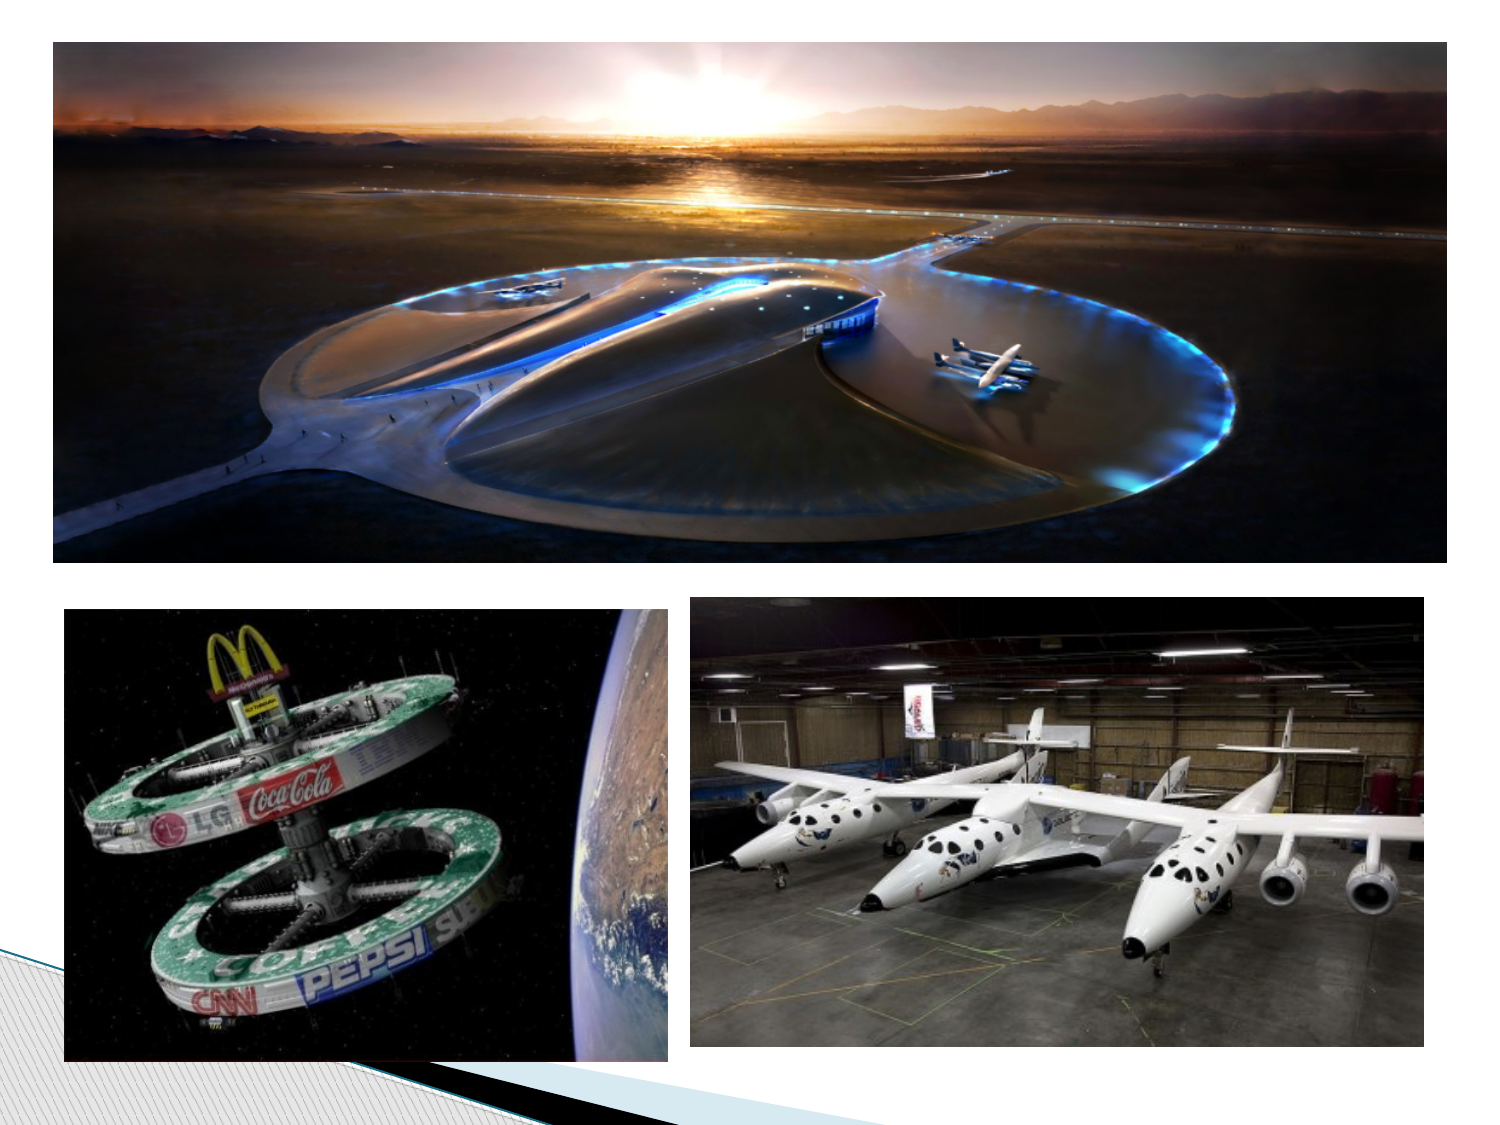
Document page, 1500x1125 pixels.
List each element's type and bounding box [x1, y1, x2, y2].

picture [64, 609, 668, 1062]
picture [690, 597, 1424, 1047]
picture [53, 42, 1447, 563]
